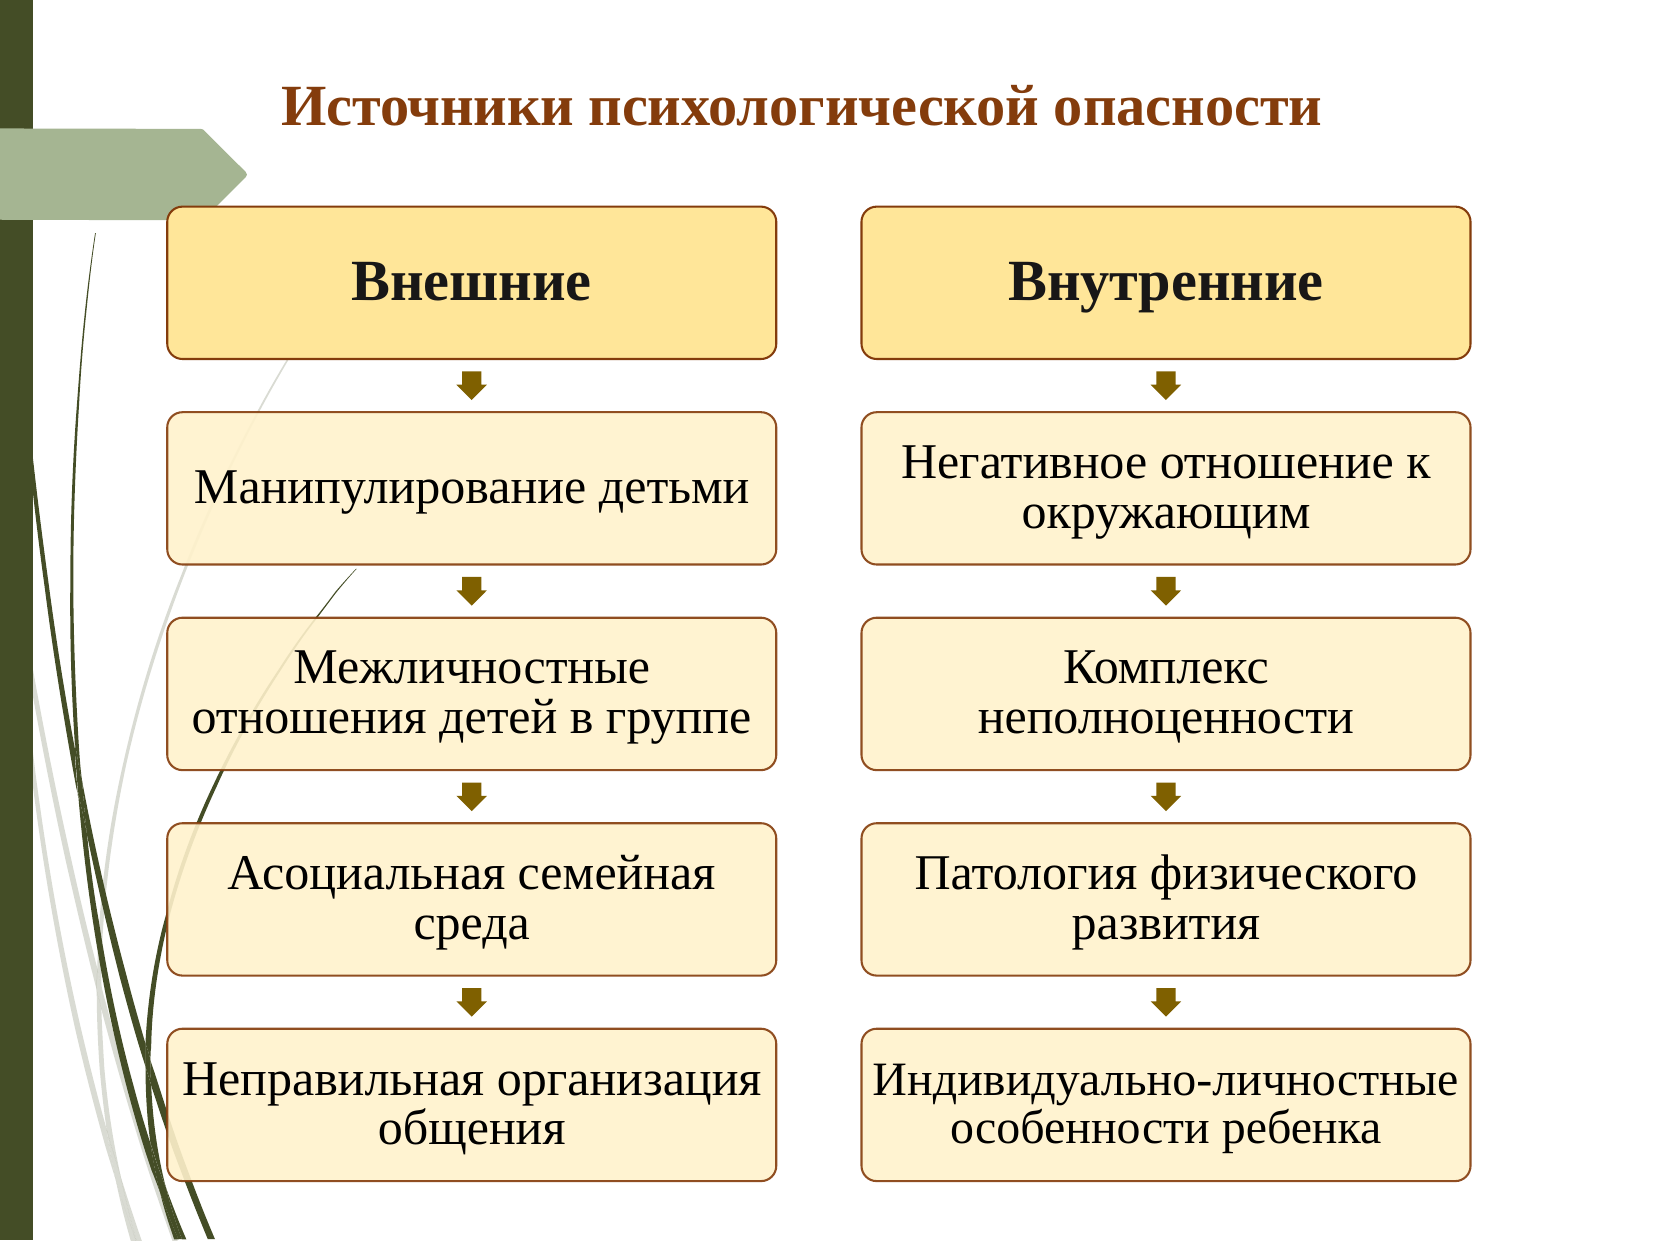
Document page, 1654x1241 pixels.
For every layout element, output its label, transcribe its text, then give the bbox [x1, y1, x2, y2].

text_box [1152, 372, 1180, 399]
text_box Комплекс неполноценности [861, 617, 1471, 771]
title Источники психологической опасности [118, 59, 1486, 223]
text_box [1152, 783, 1180, 811]
text_box Патология физического развития [861, 823, 1471, 976]
text_box Негативное отношение к окружающим [861, 412, 1471, 565]
text_box Индивидуально-личностные особенности ребенка [861, 1028, 1471, 1182]
text_box Асоциальная семейная среда [167, 823, 777, 976]
text_box [1152, 577, 1180, 605]
text_box [1152, 988, 1180, 1016]
text_box Неправильная организация общения [167, 1028, 777, 1182]
text_box [458, 783, 486, 811]
text_box [458, 372, 486, 399]
text_box Межличностные отношения детей в группе [167, 617, 777, 771]
text_box Внутренние [861, 206, 1471, 359]
text_box [458, 577, 486, 605]
text_box Внешние [167, 206, 777, 359]
text_box Манипулирование детьми [167, 412, 777, 565]
text_box [458, 988, 486, 1016]
